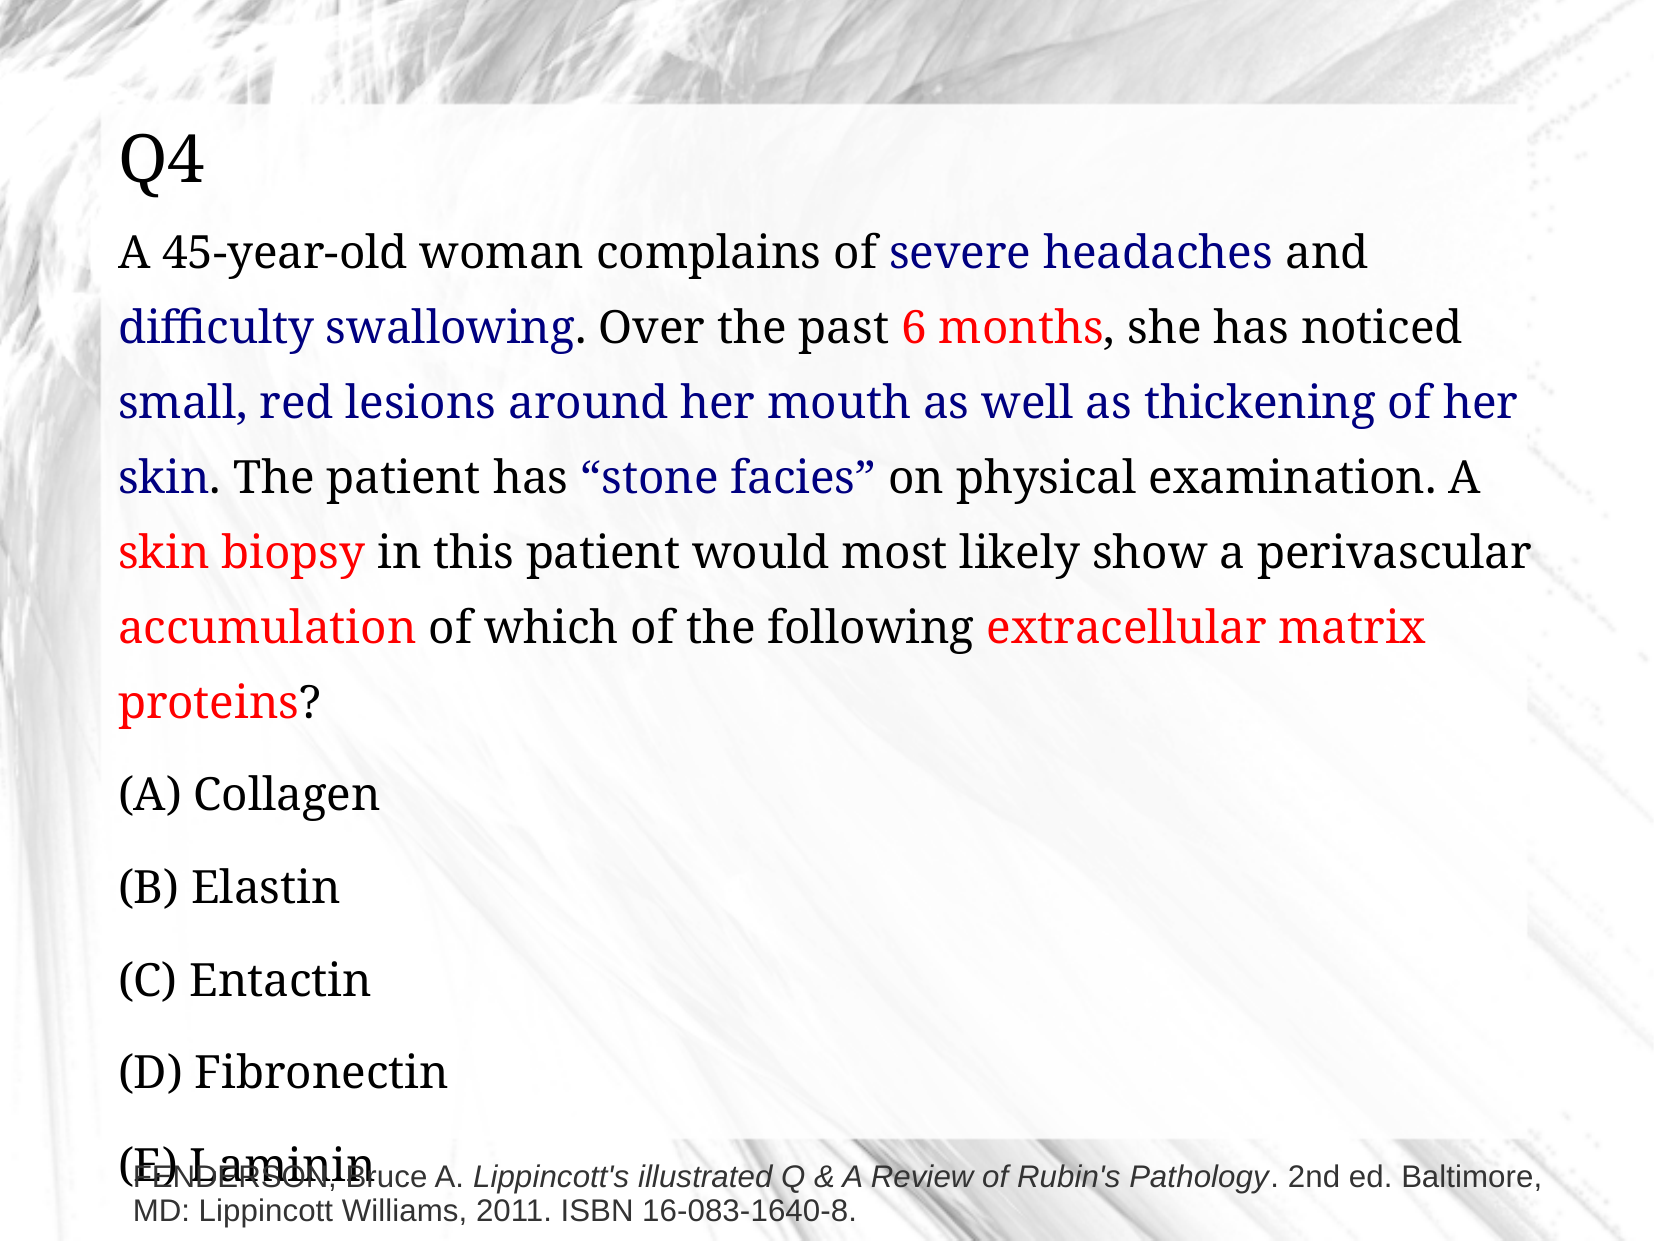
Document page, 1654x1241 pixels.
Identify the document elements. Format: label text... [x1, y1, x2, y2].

title Q4 [118, 107, 1506, 206]
picture [0, 0, 1654, 1241]
text_box FENDERSON, Bruce A. Lippincott's illustrated Q & A Review of Rubin's Pathology. 2nd ed. Baltimore, MD: Lippincott Williams, 2011. ISBN 16-083-1640-8. [118, 1151, 1565, 1236]
list A 45-year-old woman complains of severe headaches and difficulty swallowing. Over the past 6 months, she has noticed small, red lesions around her mouth as well as thickening of her skin. The patient has “stone facies” on physical examination. A skin biopsy in this patient would most likely show a perivascular accumulation of which of the following extracellular matrix proteins? (A) Collagen (B) Elastin (C) Entactin (D) Fibronectin (E) Laminin [118, 206, 1565, 1139]
